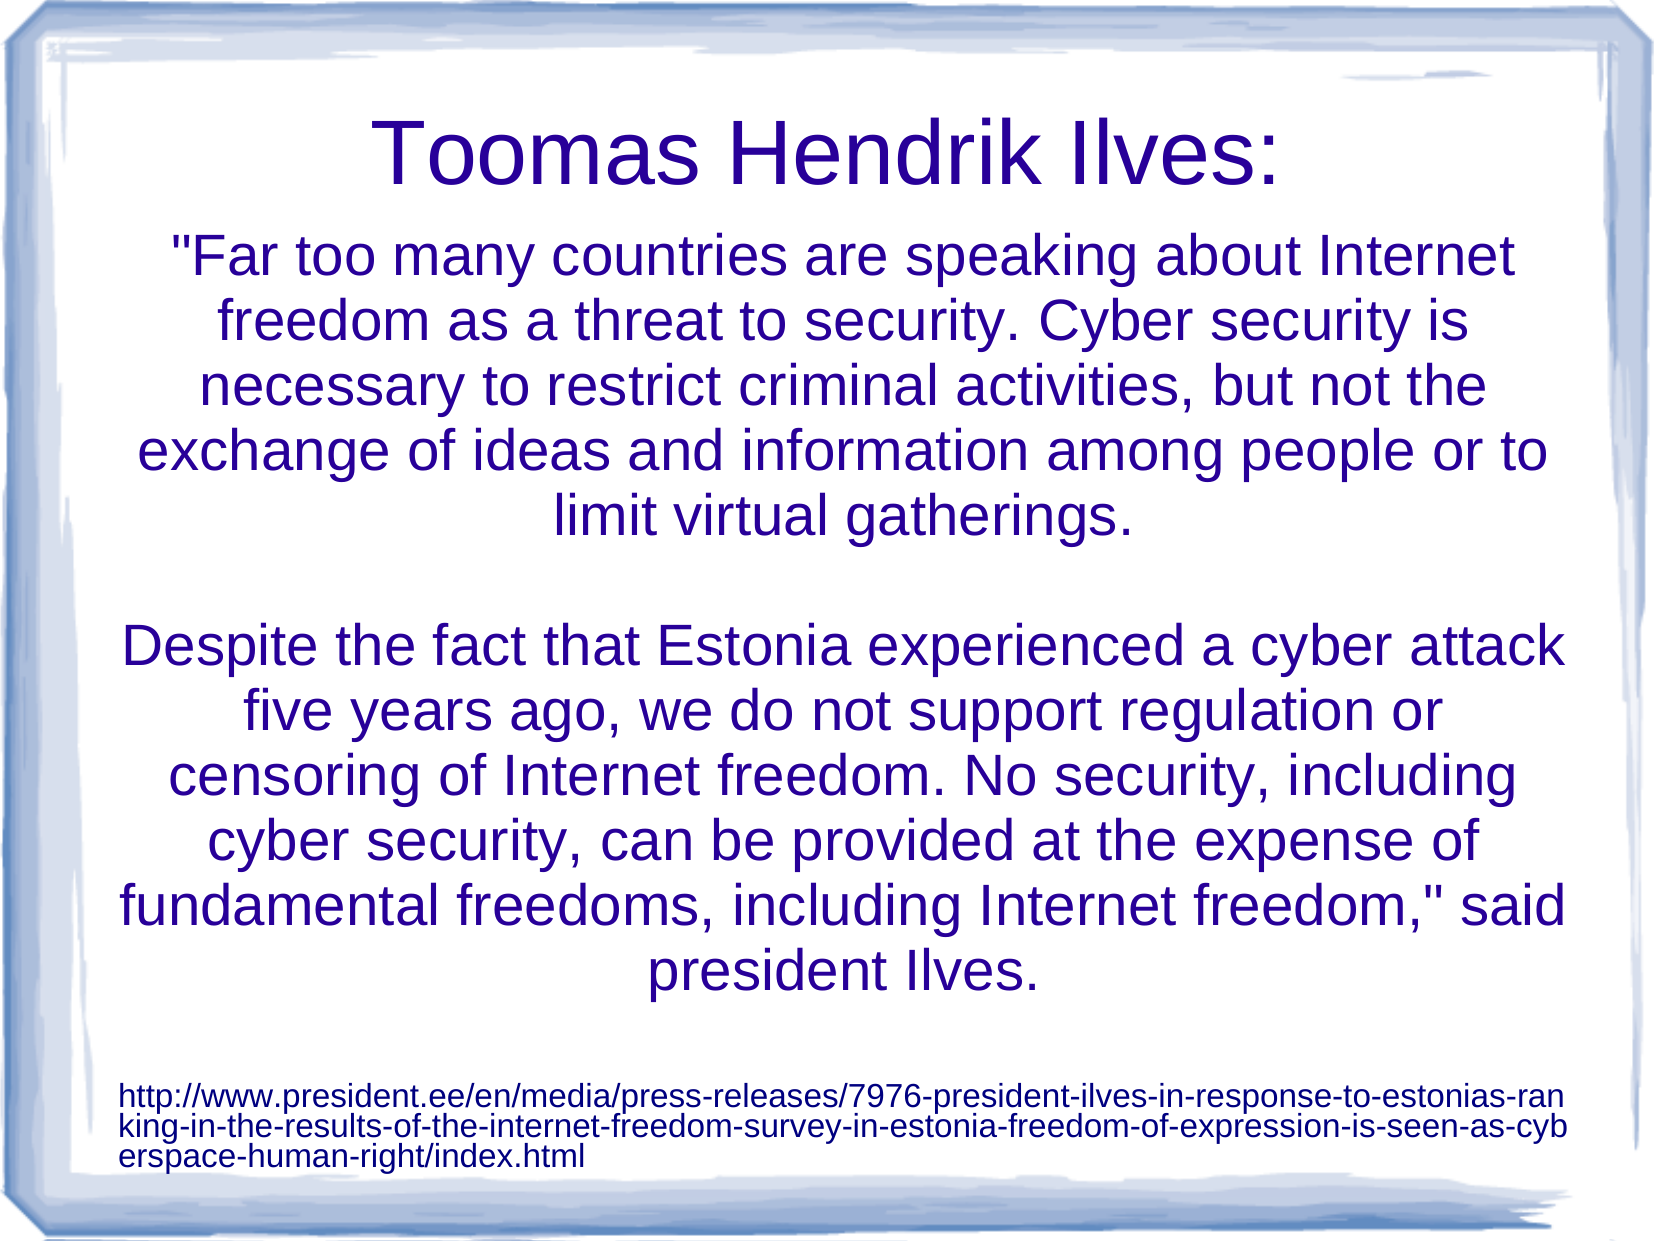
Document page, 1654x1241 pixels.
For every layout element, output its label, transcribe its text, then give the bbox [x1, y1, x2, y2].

subtitle "Far too many countries are speaking about Internet freedom as a threat to security. Cyber security is necessary to restrict criminal activities, but not the exchange of ideas and information among people or to limit virtual gatherings. Despite the fact that Estonia experienced a cyber attack five years ago, we do not support regulation or censoring of Internet freedom. No security, including cyber security, can be provided at the expense of fundamental freedoms, including Internet freedom," said president Ilves. http://www.president.ee/en/media/press-releases/7976-president-ilves-in-response-to-estonias-ranking-in-the-results-of-the-internet-freedom-survey-in-estonia-freedom-of-expression-is-seen-as-cyberspace-human-right/index.html [118, 223, 1571, 1151]
picture [0, 0, 1654, 1241]
title Toomas Hendrik Ilves: [82, 49, 1571, 257]
